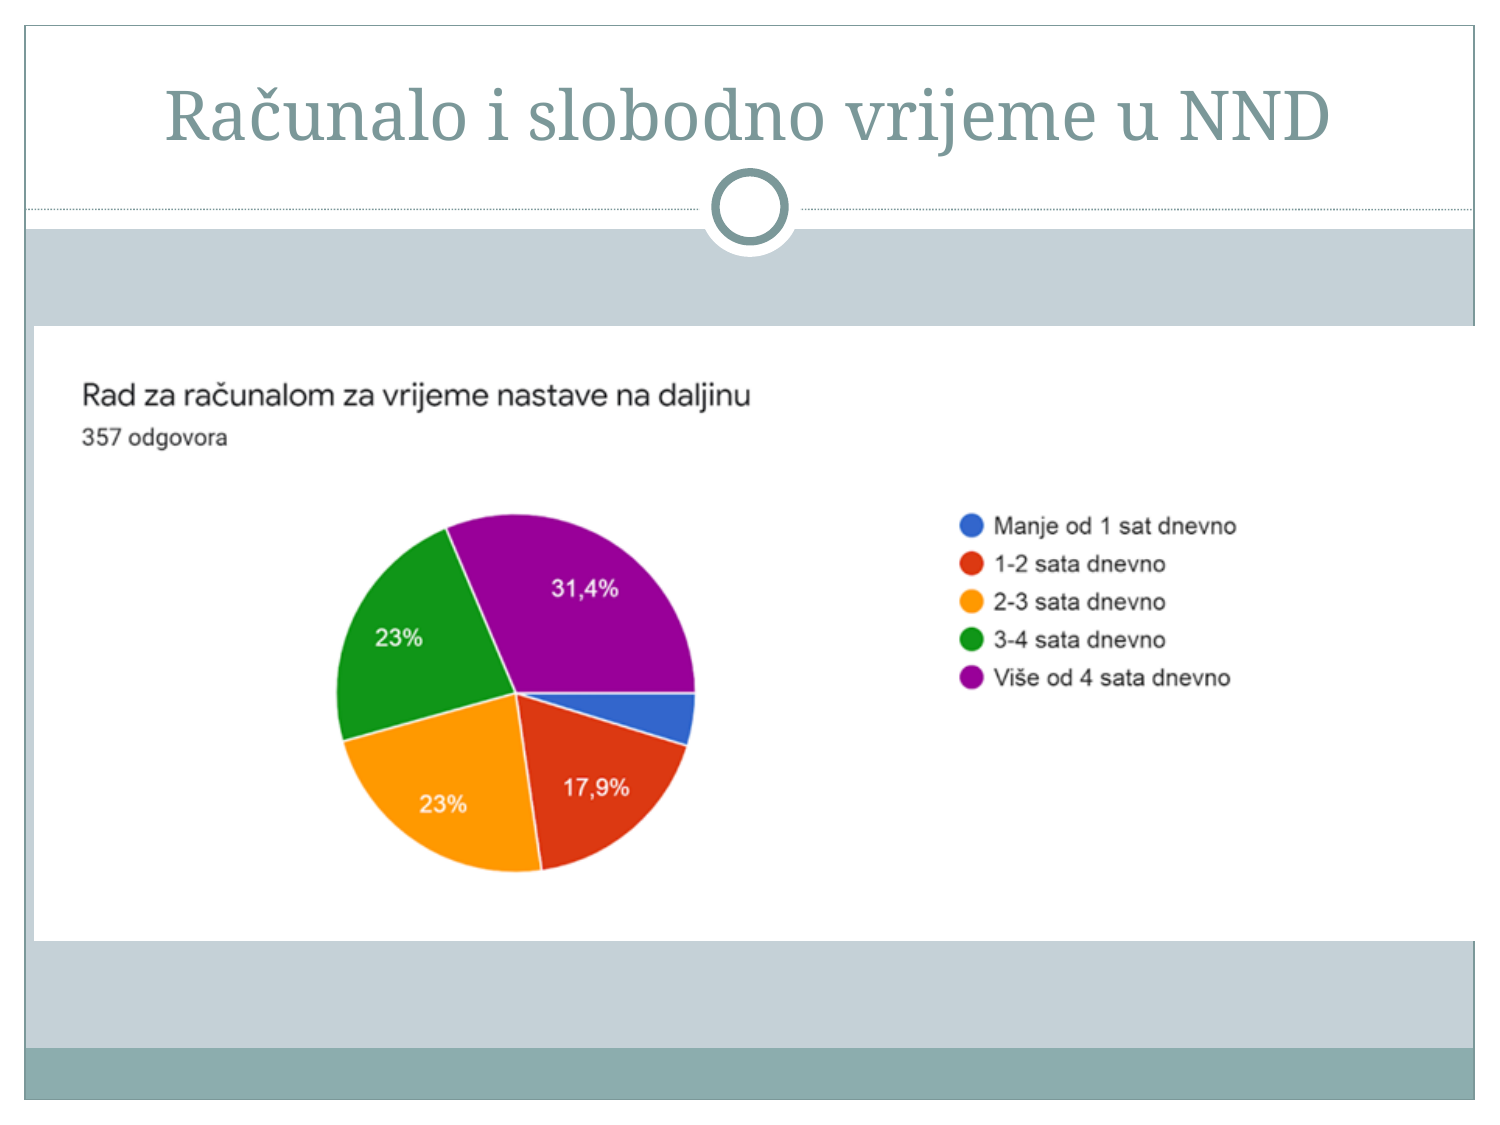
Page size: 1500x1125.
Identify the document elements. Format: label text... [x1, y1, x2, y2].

title Računalo i slobodno vrijeme u NND [49, 37, 1450, 162]
picture [34, 326, 1498, 941]
